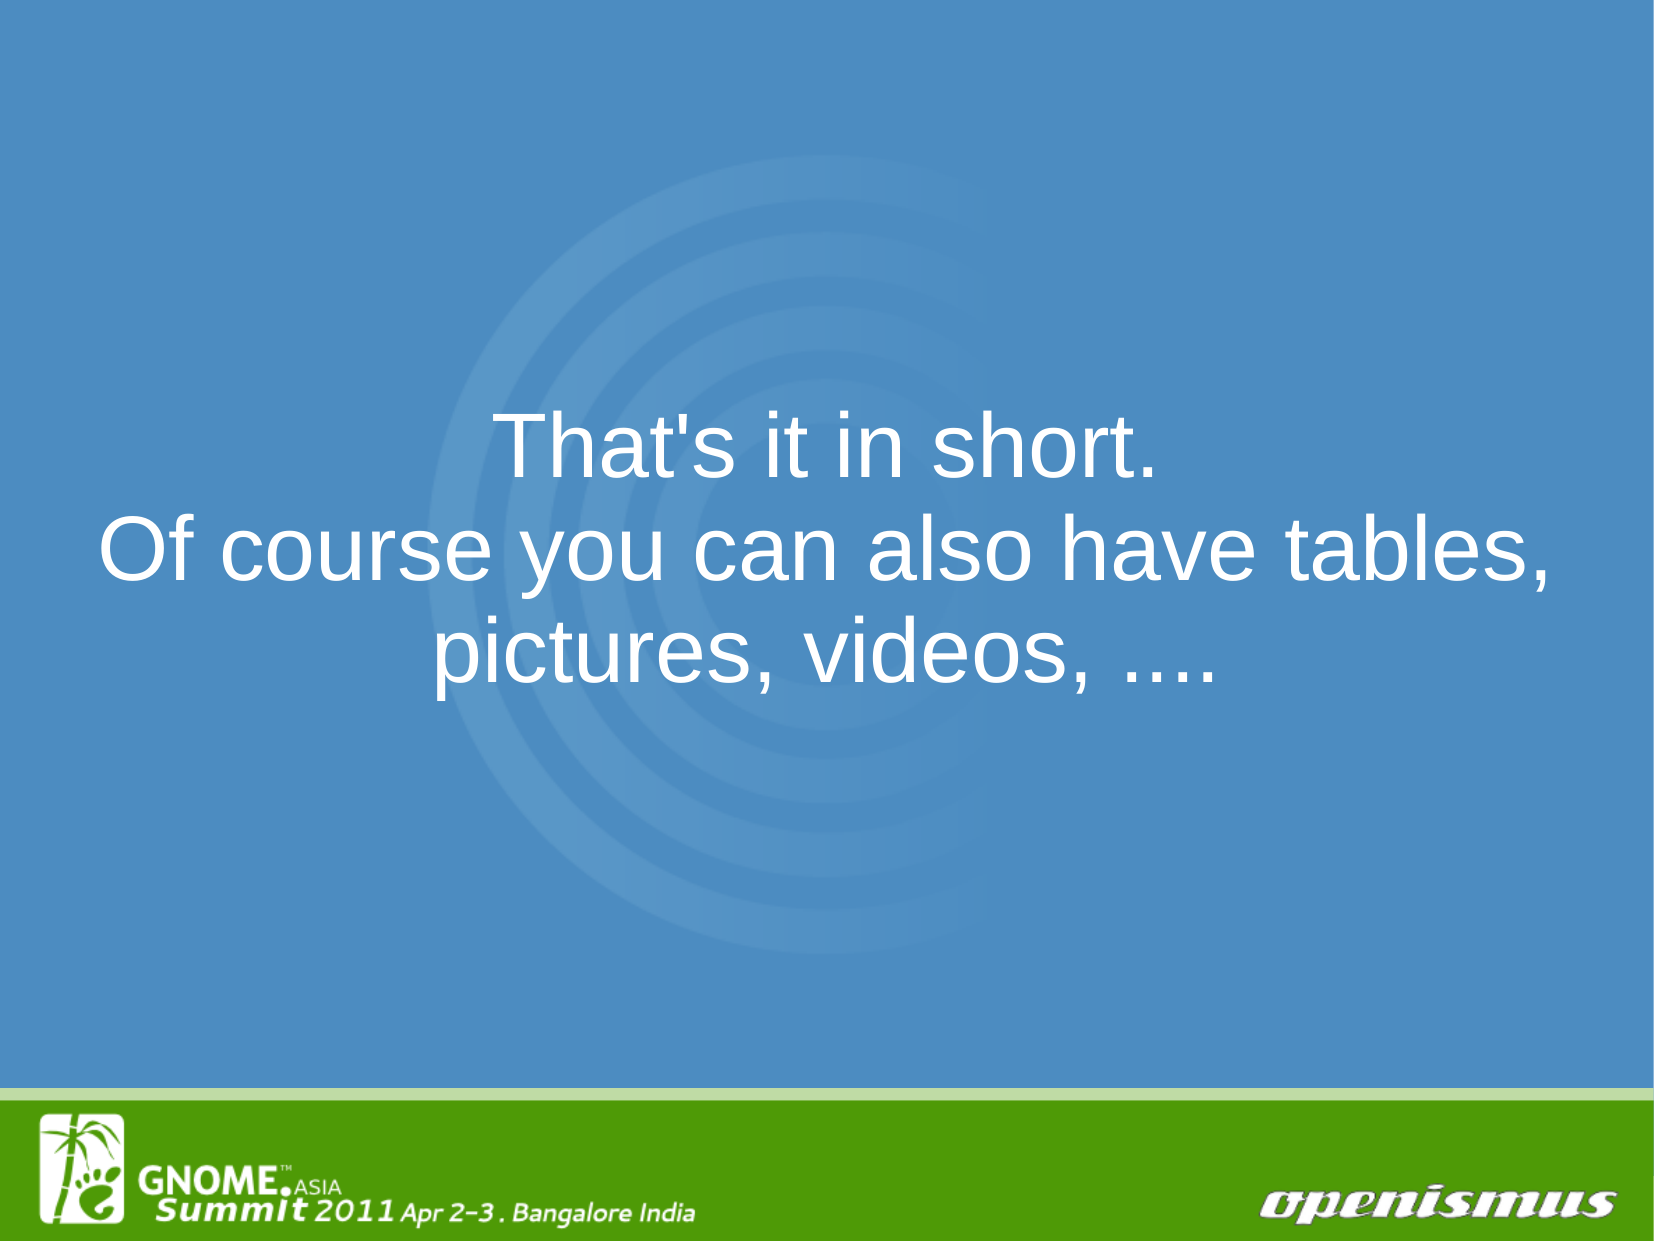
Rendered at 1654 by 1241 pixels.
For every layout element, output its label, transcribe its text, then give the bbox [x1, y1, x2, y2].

title That's it in short. Of course you can also have tables, pictures, videos, .... [82, 394, 1571, 703]
picture [0, 0, 1654, 1241]
